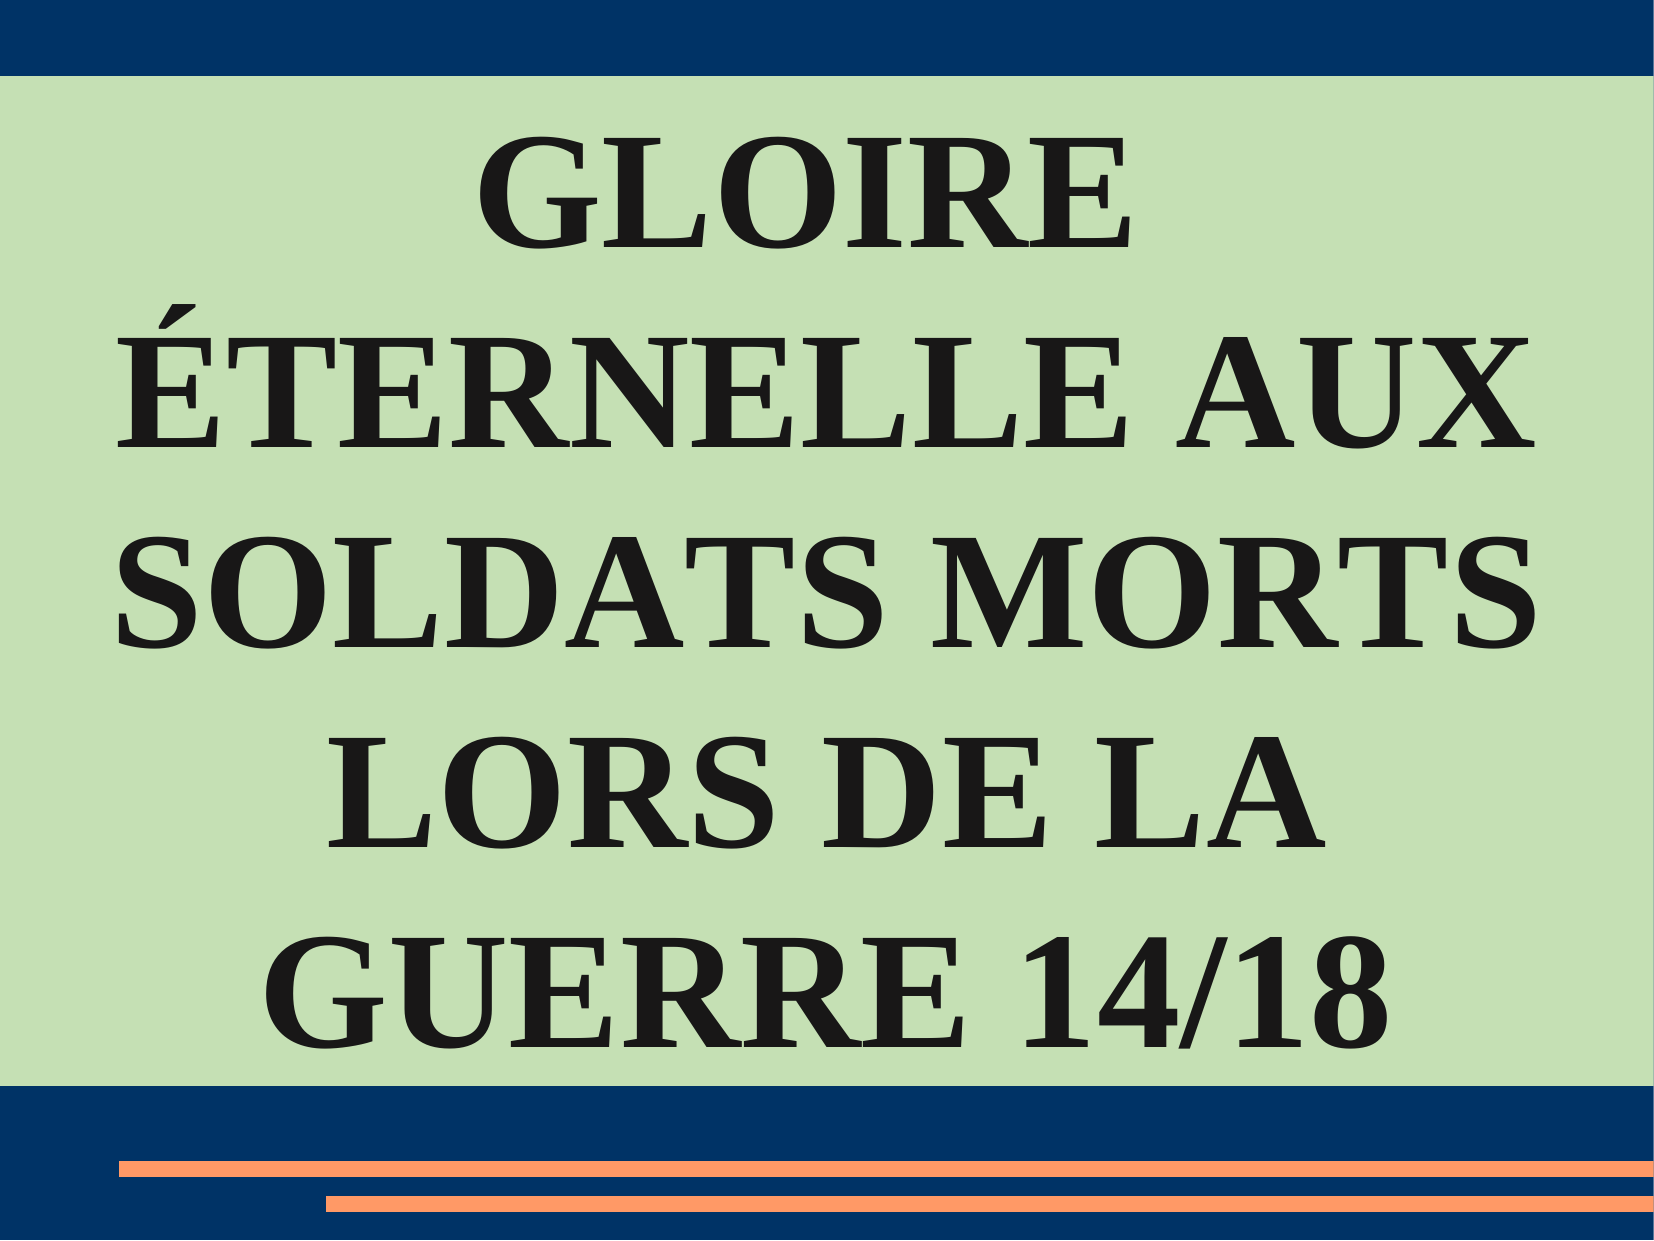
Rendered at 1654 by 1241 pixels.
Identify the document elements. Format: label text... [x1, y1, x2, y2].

subtitle GLOIRE ÉTERNELLE AUX SOLDATS MORTS LORS DE LA GUERRE 14/18 [0, 76, 1654, 1086]
